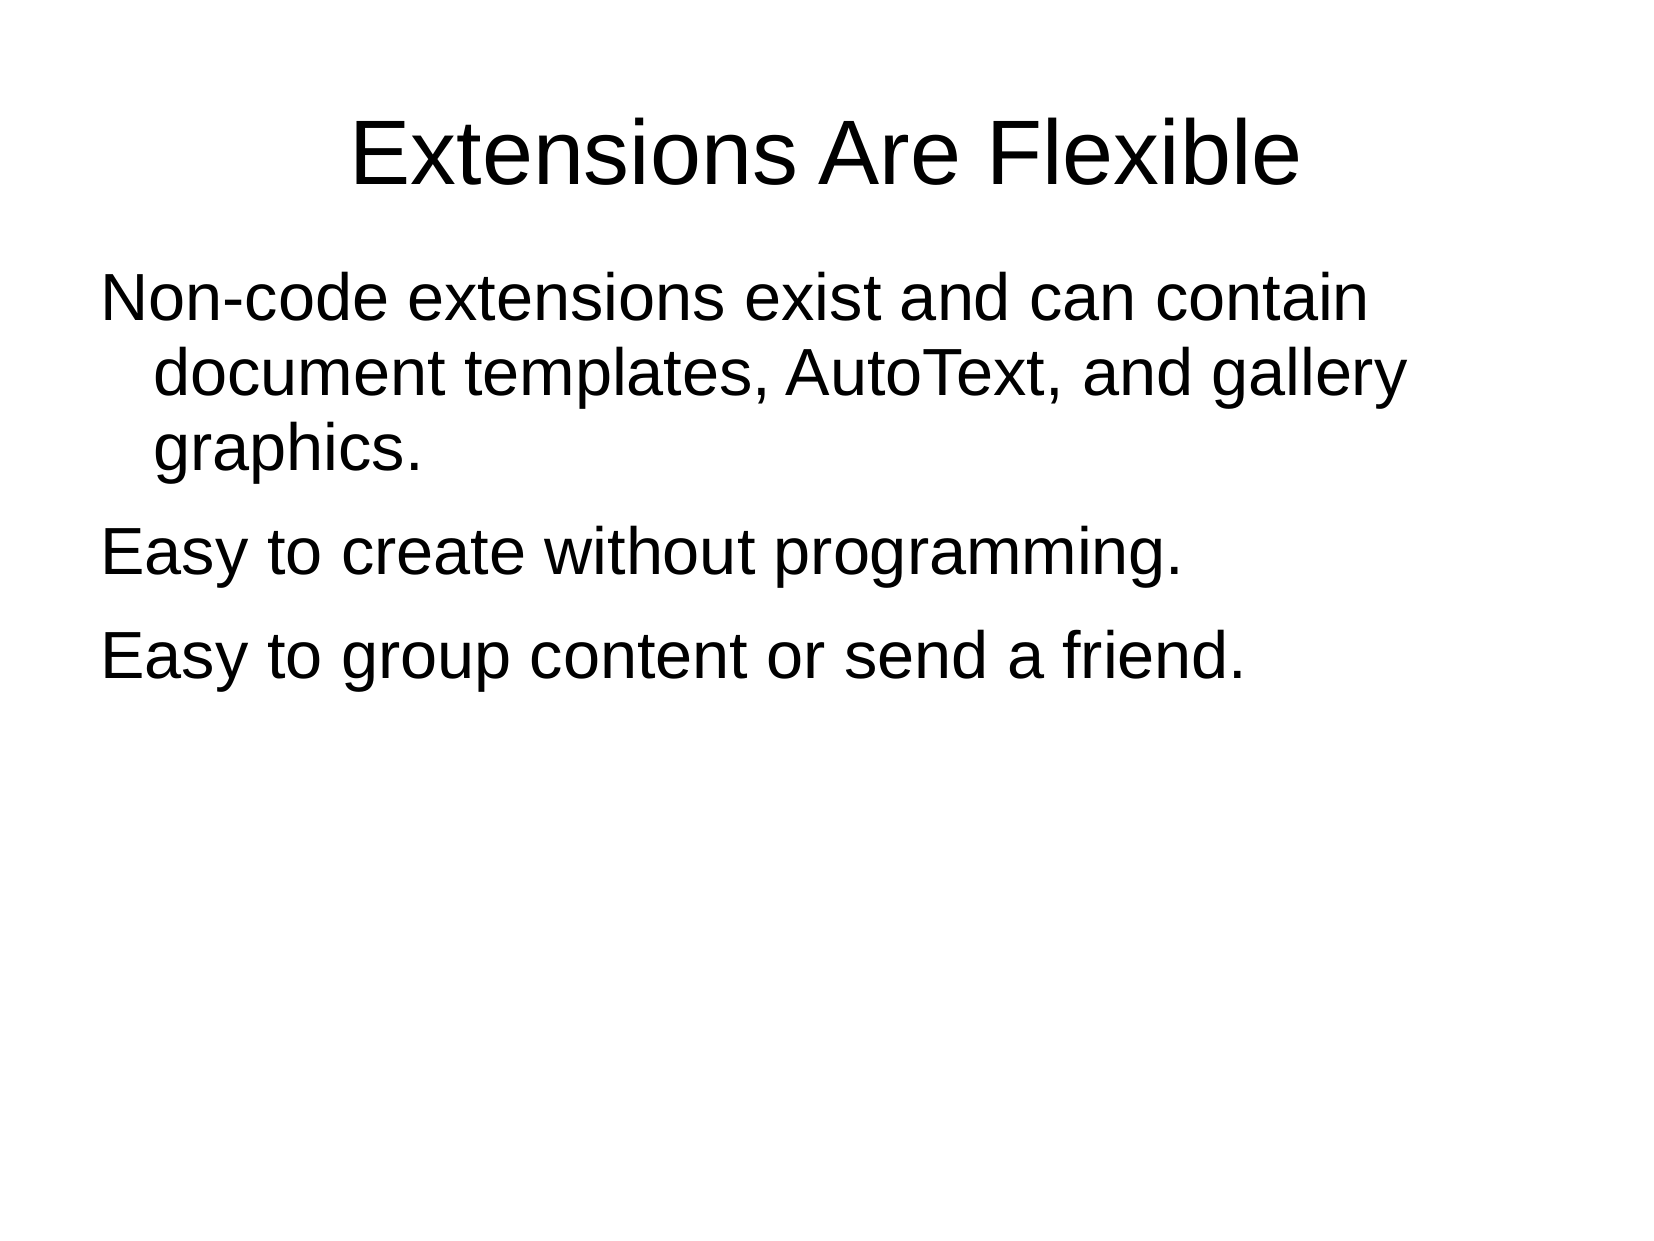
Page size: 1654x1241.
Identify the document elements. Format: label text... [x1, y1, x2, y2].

title Extensions Are Flexible [82, 56, 1571, 250]
list Non-code extensions exist and can contain document templates, AutoText, and gallery graphics. Easy to create without programming. Easy to group content or send a friend. [82, 260, 1571, 1130]
